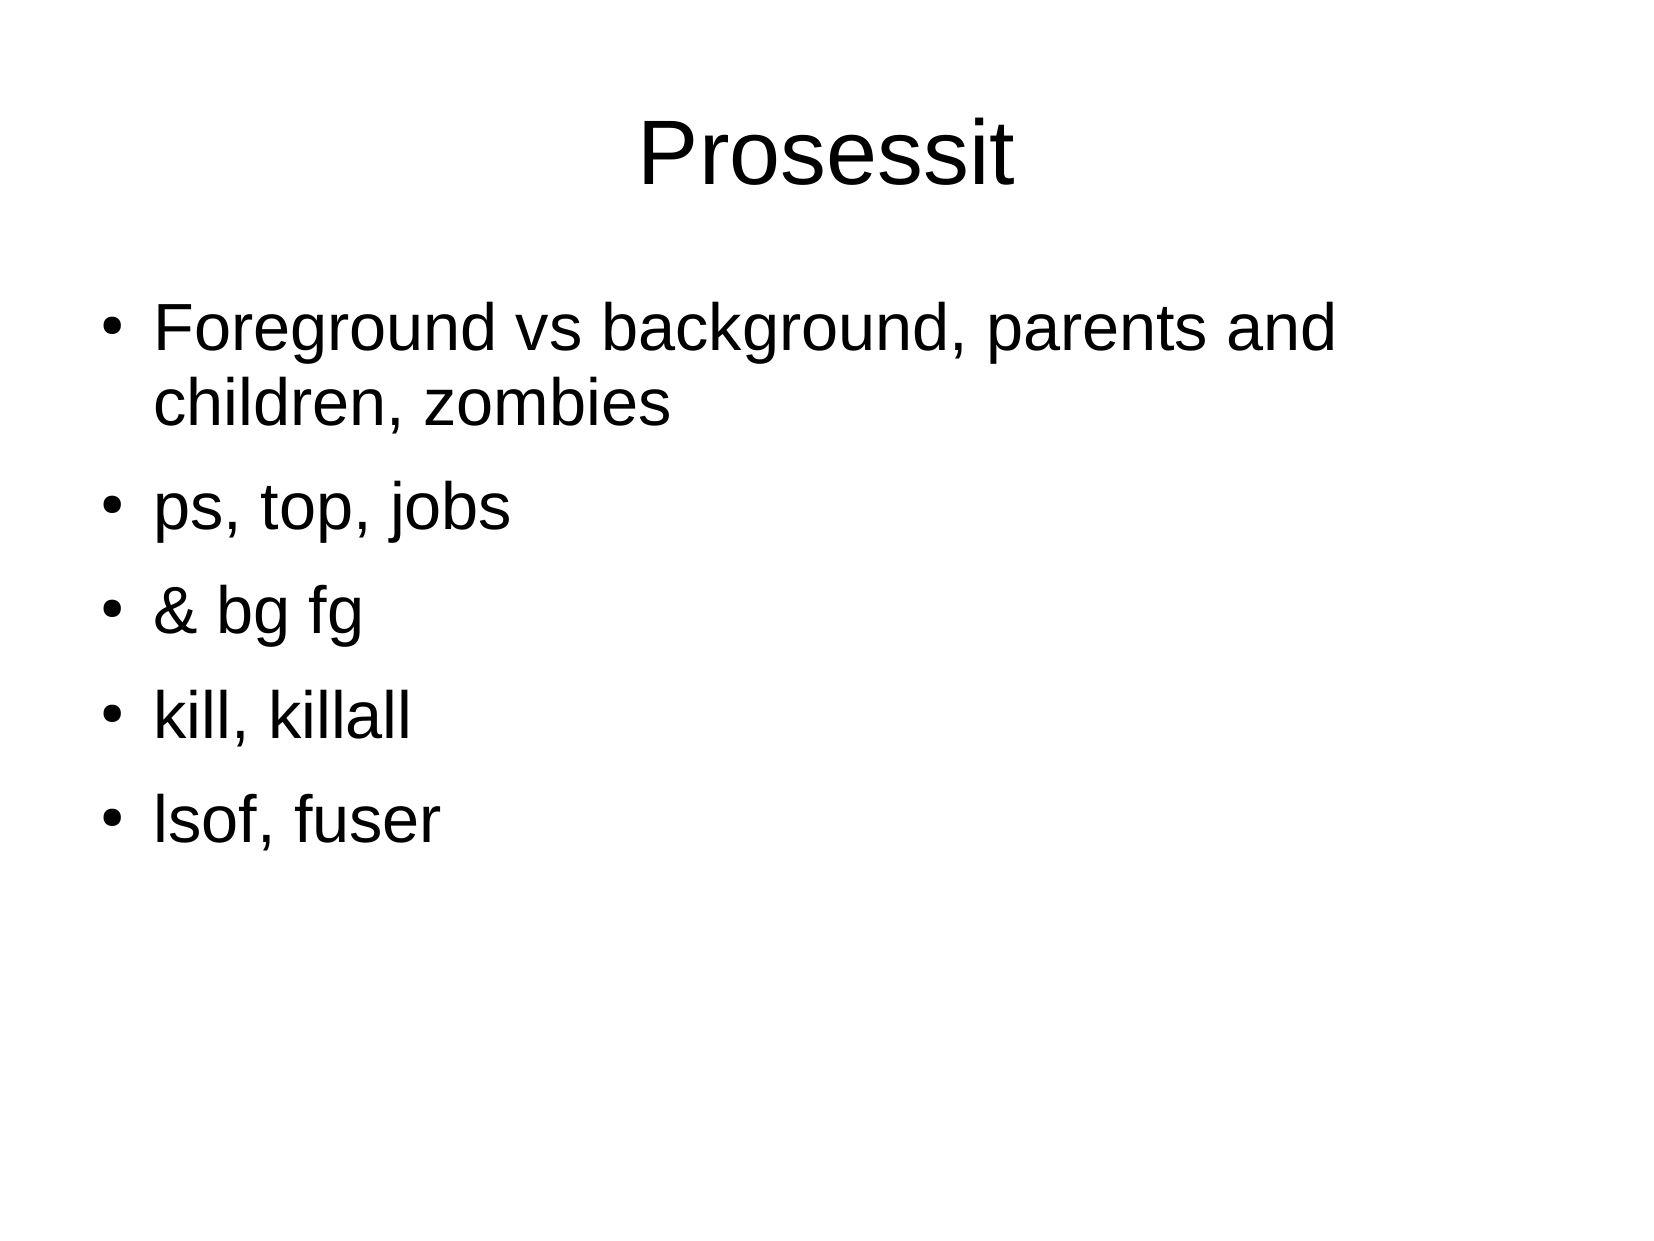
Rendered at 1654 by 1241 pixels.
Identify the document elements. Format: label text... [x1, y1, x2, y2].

list Foreground vs background, parents and children, zombies ps, top, jobs & bg fg kill, killall lsof, fuser [82, 290, 1571, 1010]
title Prosessit [82, 49, 1571, 257]
